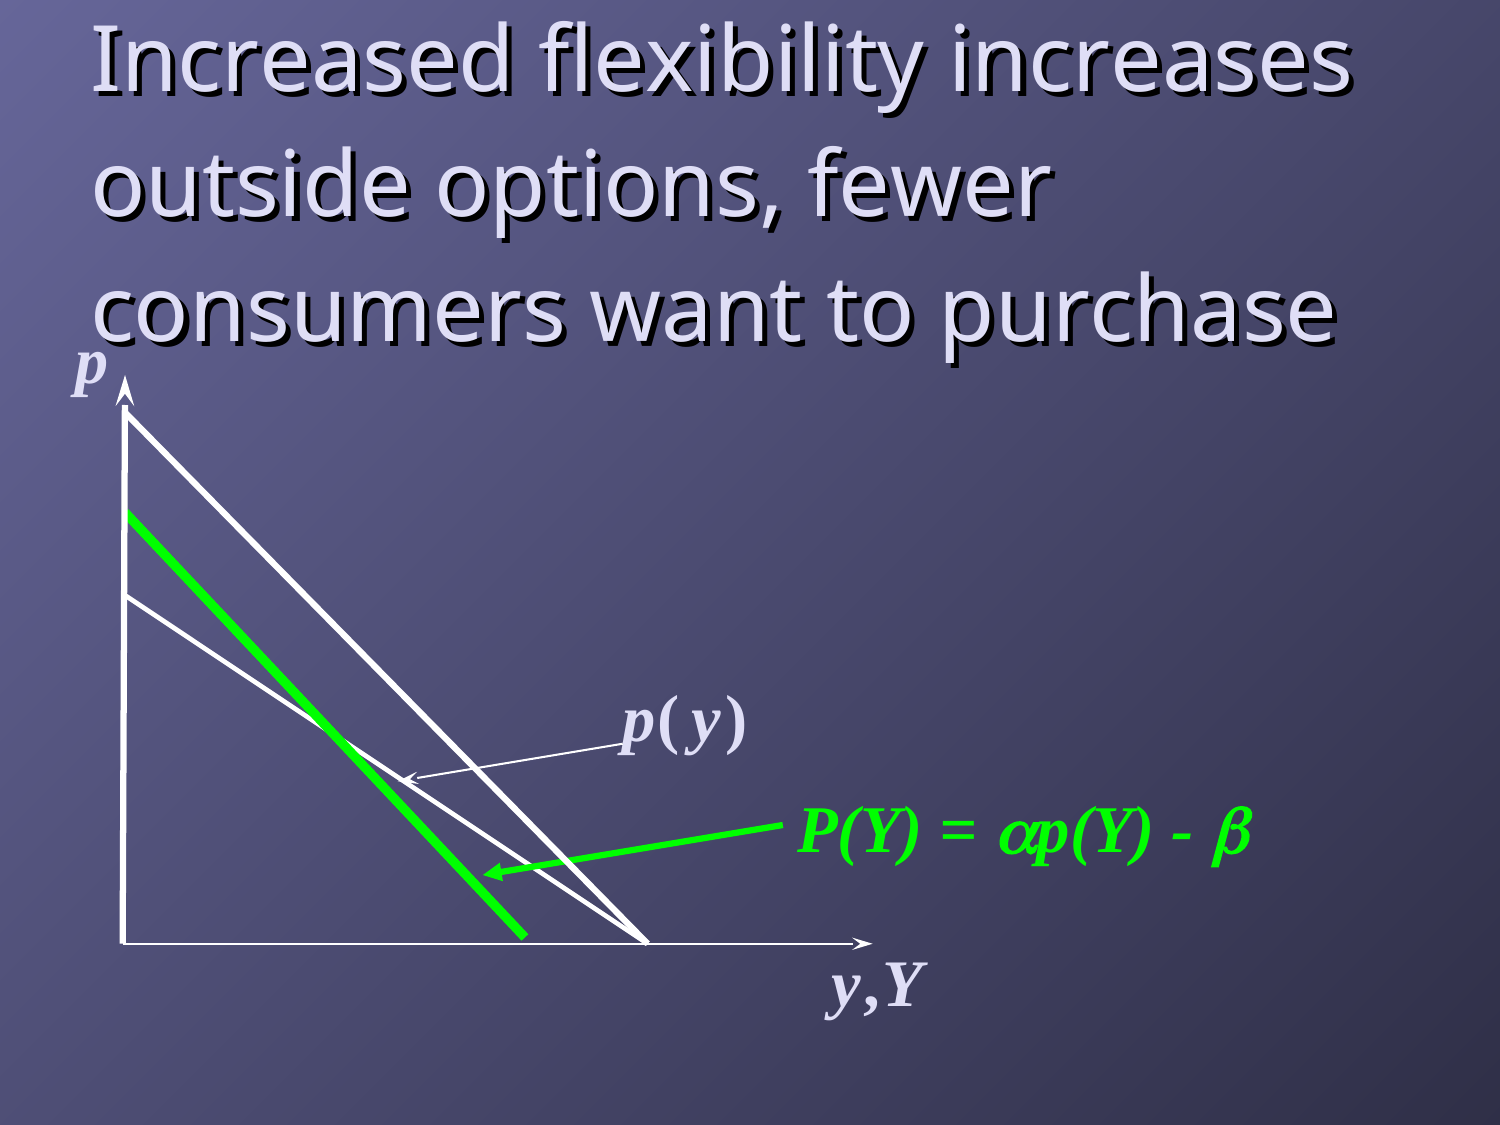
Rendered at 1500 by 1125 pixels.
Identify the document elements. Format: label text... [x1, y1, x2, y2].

chart [610, 693, 752, 761]
title Increased flexibility increases outside options, fewer consumers want to purchase [75, 8, 1426, 354]
chart [820, 958, 936, 1026]
chart [62, 350, 111, 402]
text_box P(Y) = p(Y) -  [782, 778, 1263, 875]
